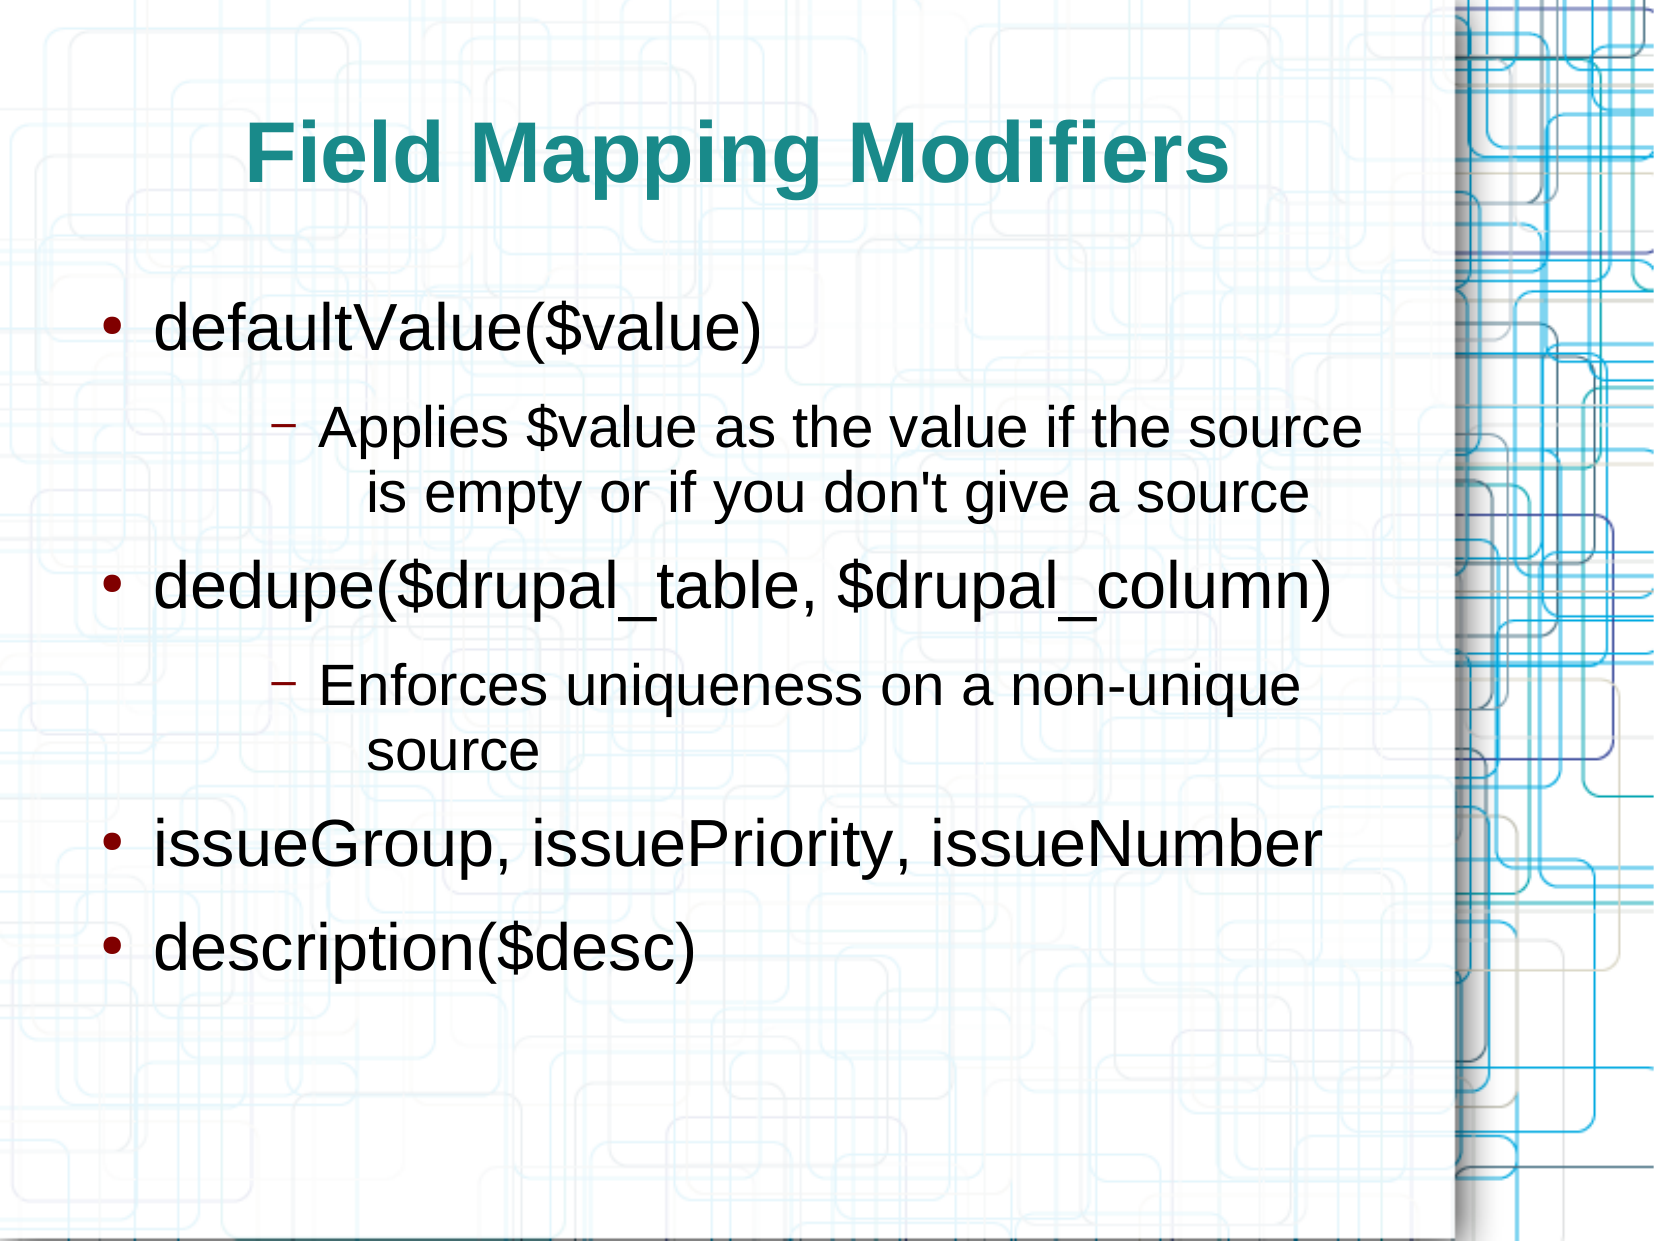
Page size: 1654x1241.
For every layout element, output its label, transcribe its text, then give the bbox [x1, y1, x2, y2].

title Field Mapping Modifiers [59, 49, 1418, 257]
picture [0, 0, 1654, 1241]
list defaultValue($value) Applies $value as the value if the source is empty or if you don't give a source dedupe($drupal_table, $drupal_column) Enforces uniqueness on a non-unique source issueGroup, issuePriority, issueNumber description($desc) [82, 290, 1418, 1109]
